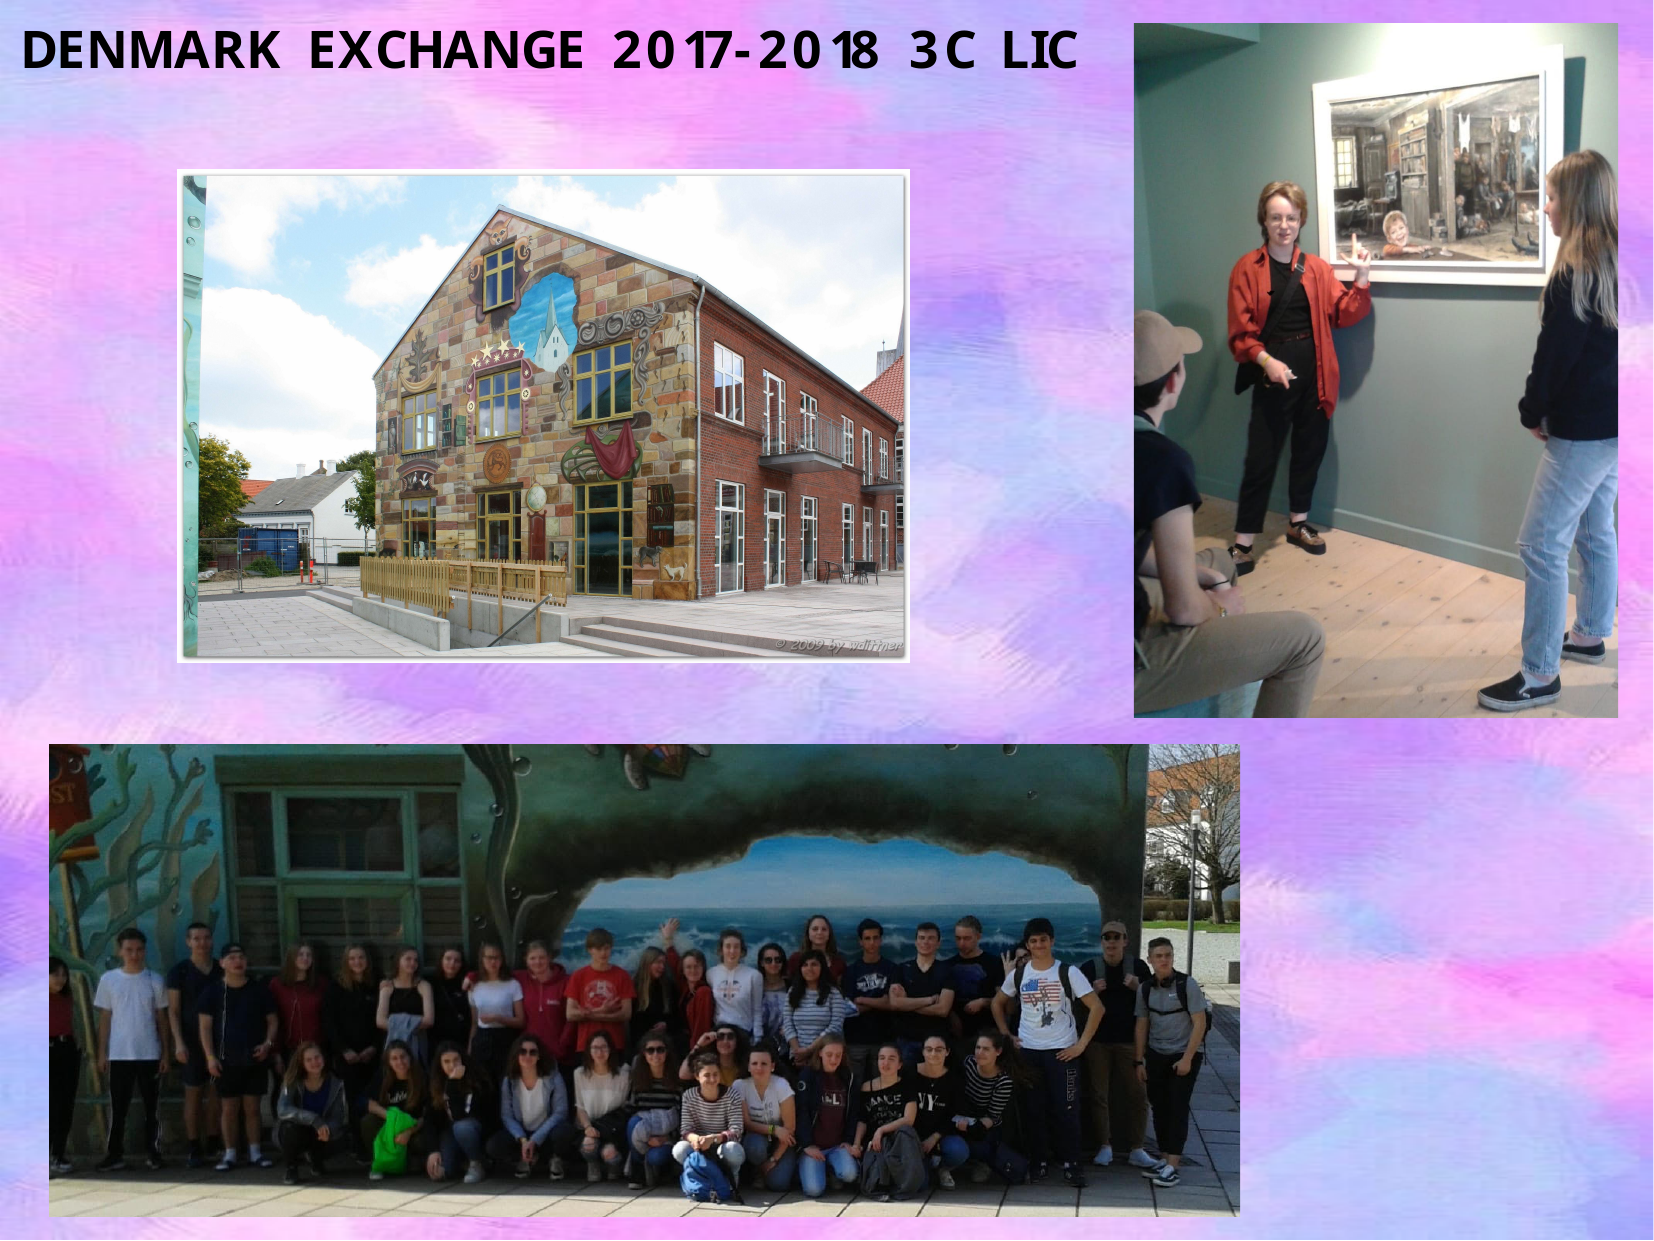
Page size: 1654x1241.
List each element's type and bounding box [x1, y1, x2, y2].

chart [0, 0, 1241, 91]
picture [0, 0, 1654, 1240]
